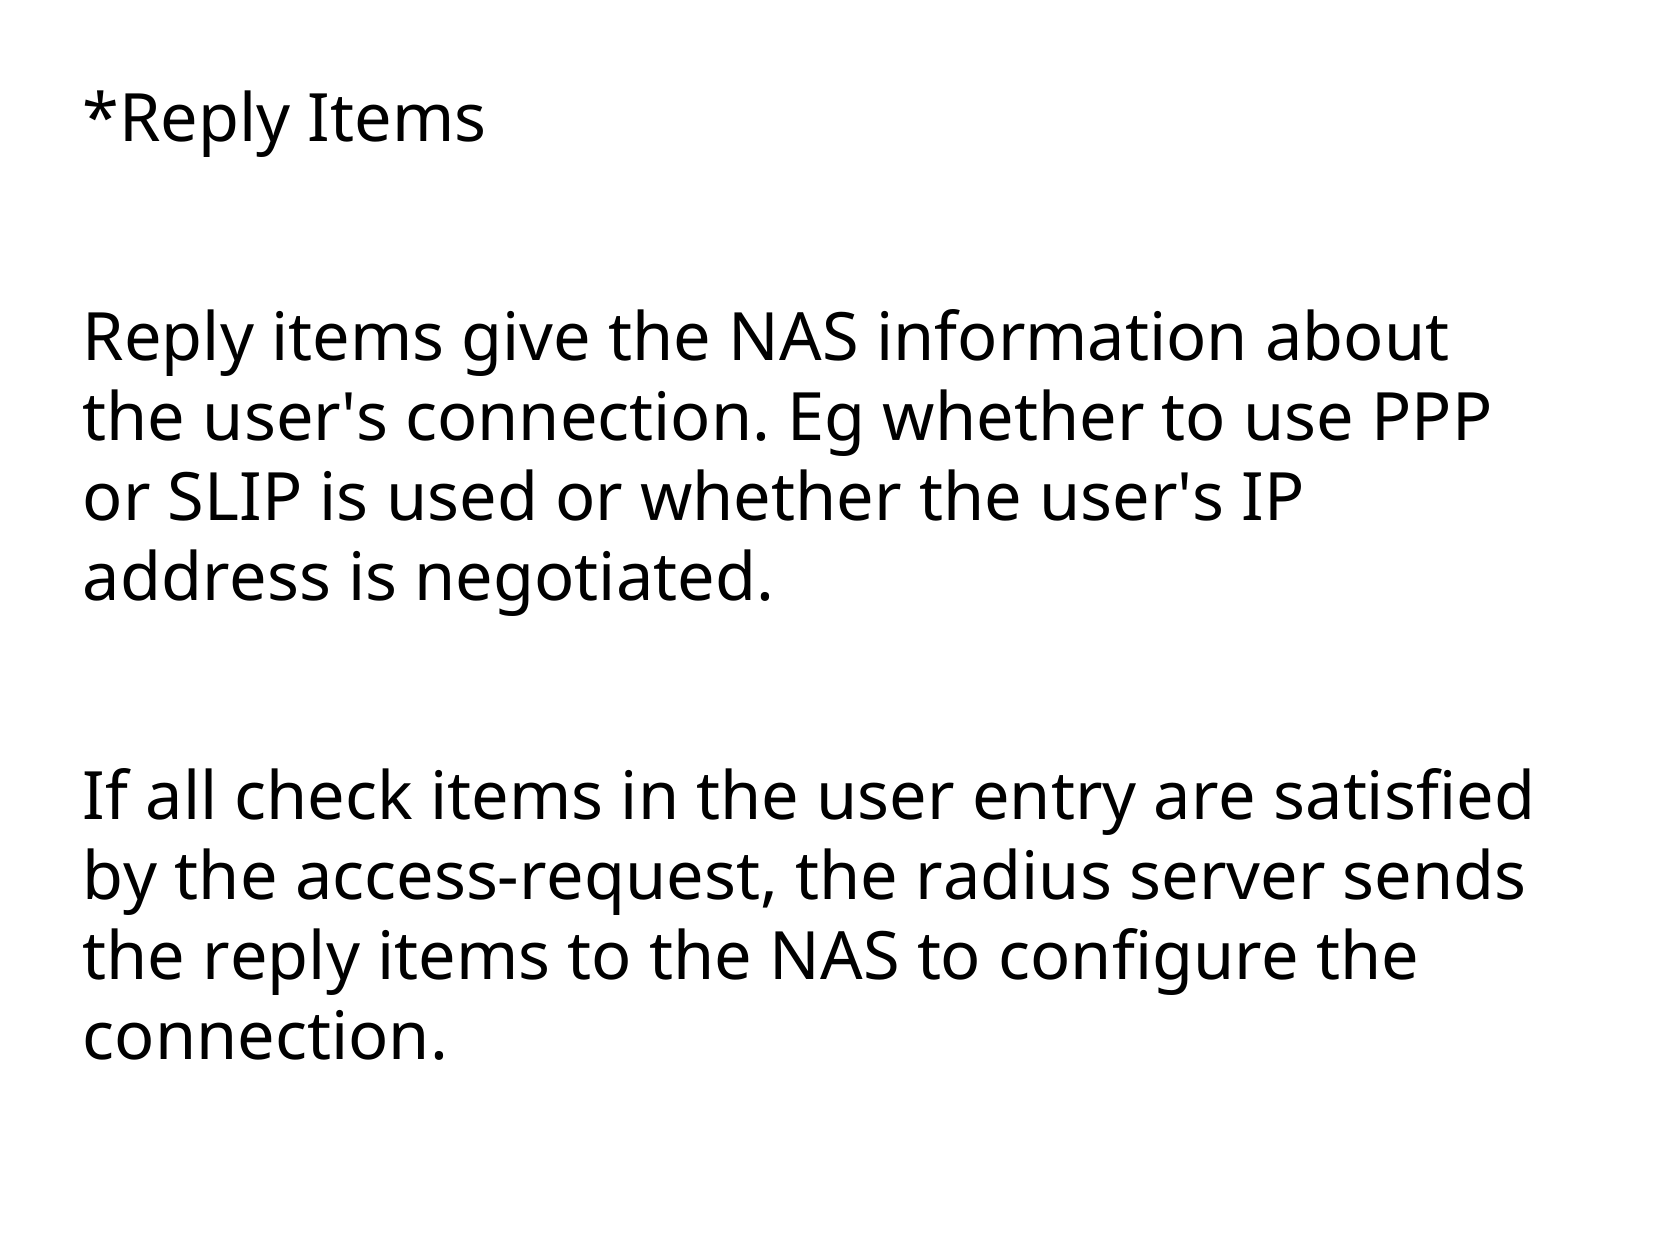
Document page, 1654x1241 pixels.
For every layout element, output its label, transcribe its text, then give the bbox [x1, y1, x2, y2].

subtitle *Reply Items Reply items give the NAS information about the user's connection. Eg whether to use PPP or SLIP is used or whether the user's IP address is negotiated. If all check items in the user entry are satisfied by the access-request, the radius server sends the reply items to the NAS to configure the connection. [82, 75, 1571, 1102]
